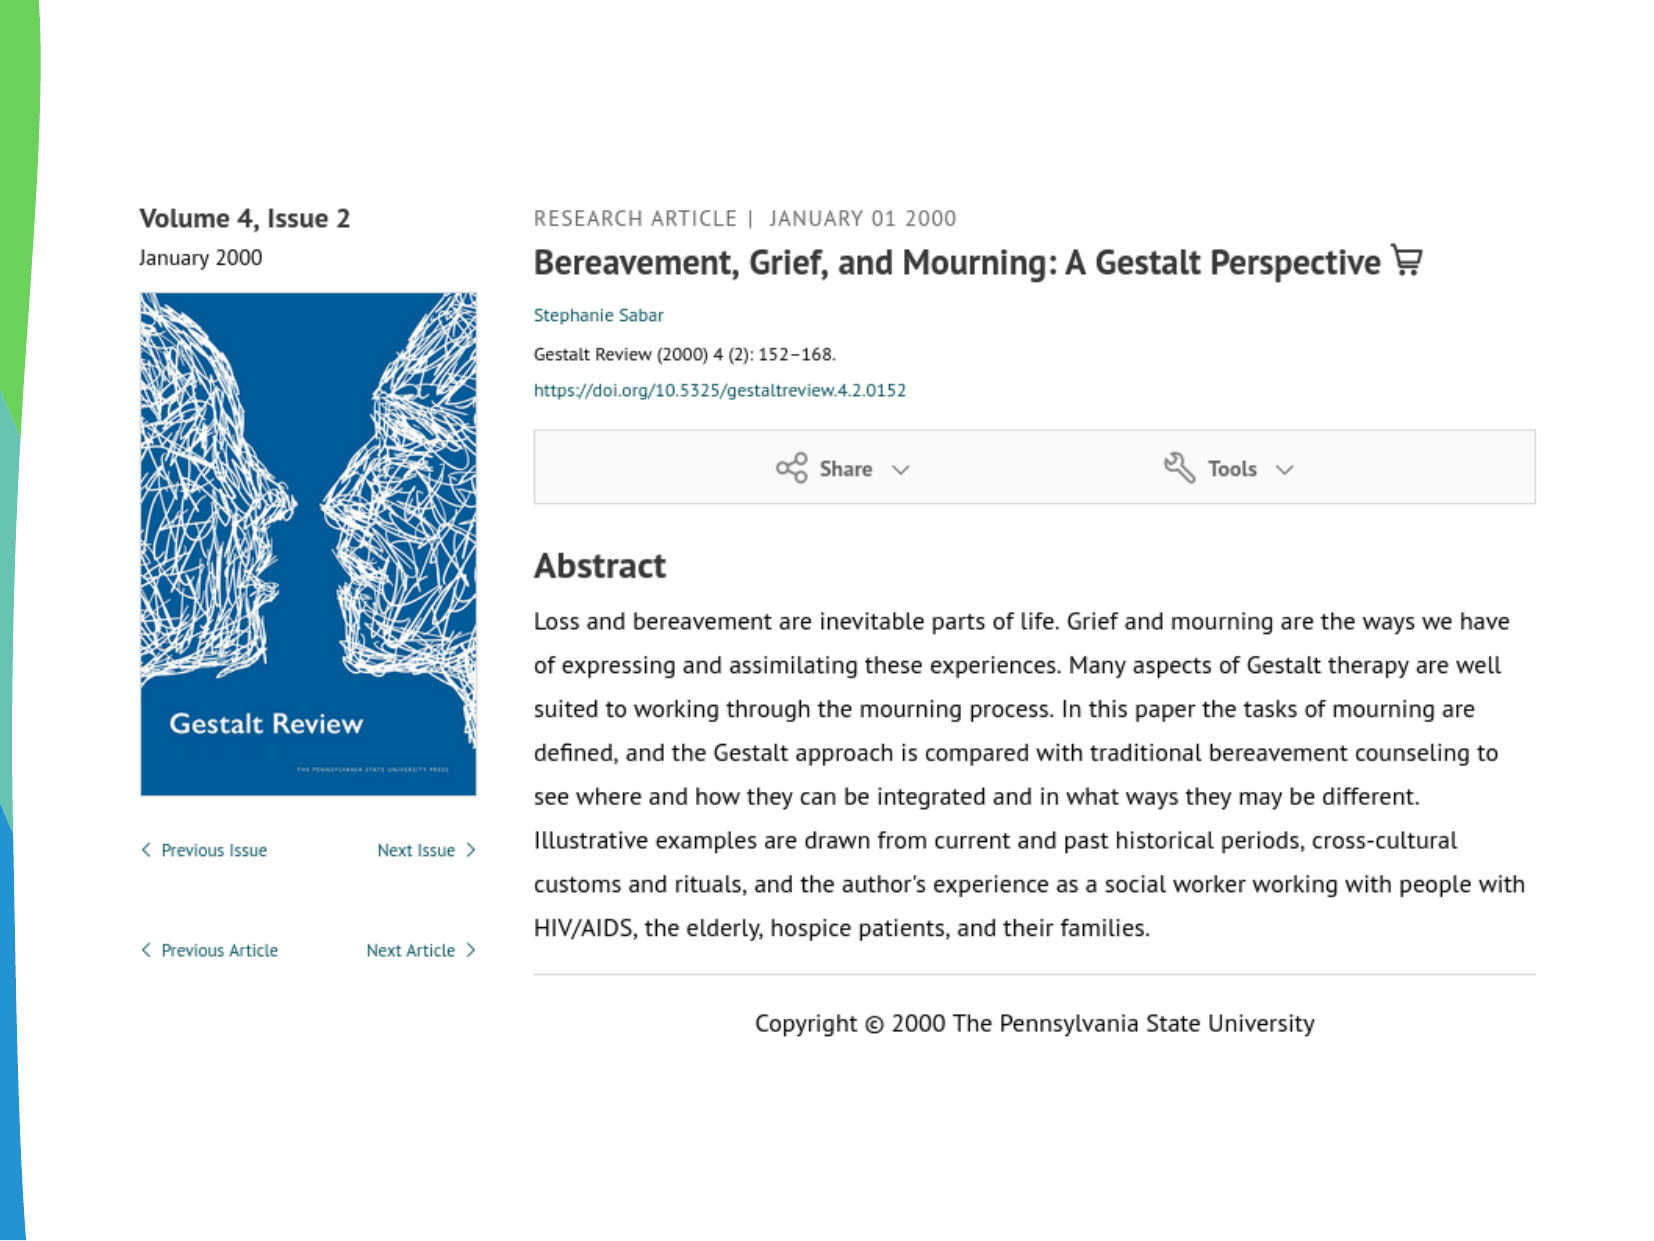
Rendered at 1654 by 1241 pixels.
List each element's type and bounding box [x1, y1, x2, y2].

picture [118, 173, 1549, 1071]
